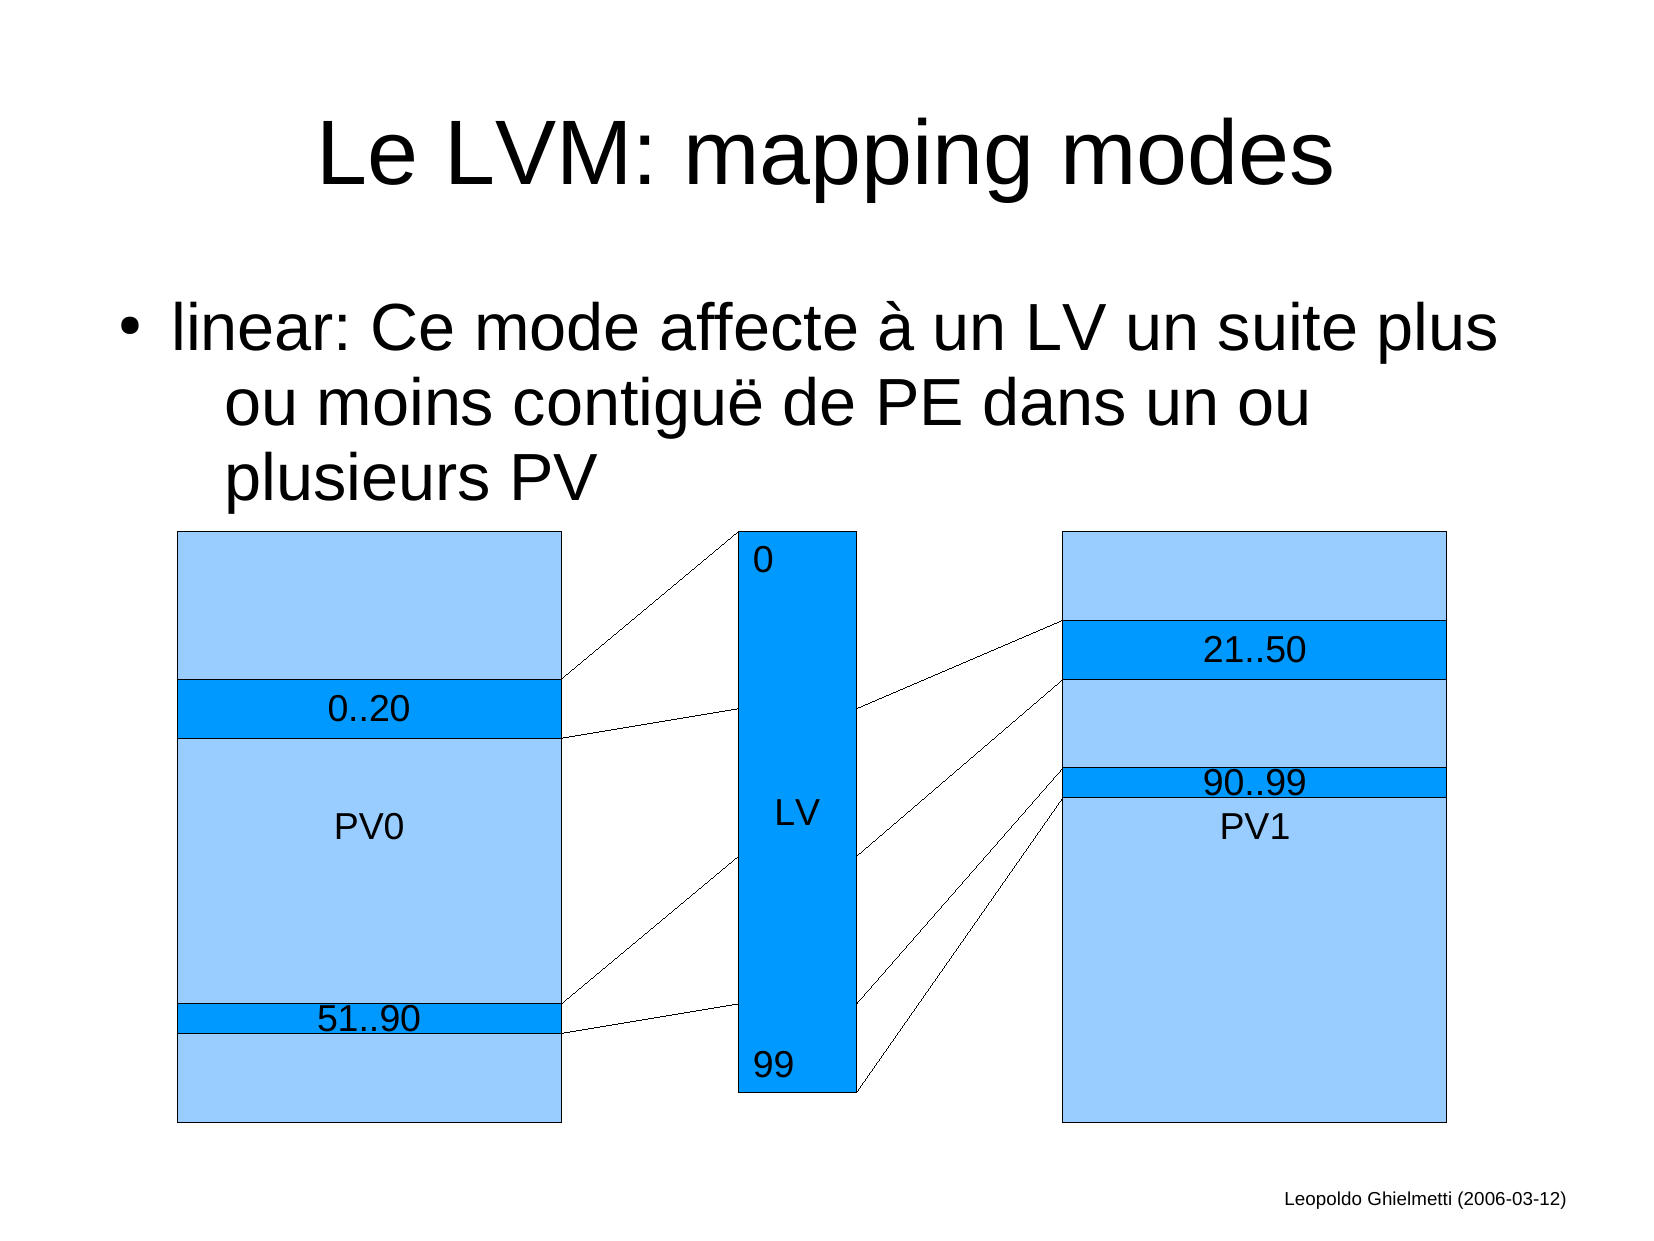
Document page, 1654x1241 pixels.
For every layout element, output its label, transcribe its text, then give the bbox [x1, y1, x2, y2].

title Le LVM: mapping modes [82, 49, 1571, 257]
text_box PV1 [1062, 531, 1447, 620]
text_box 51..90 [177, 1003, 562, 1034]
list linear: Ce mode affecte à un LV un suite plus ou moins contiguë de PE dans un ou plusieurs PV [82, 290, 1571, 1109]
text_box 0..20 [177, 679, 562, 739]
text_box Leopoldo Ghielmetti (2006-03-12) [1269, 1181, 1595, 1217]
text_box PV0 [177, 1034, 562, 1123]
text_box PV1 [1062, 798, 1447, 1123]
text_box PV0 [177, 739, 562, 1003]
text_box PV0 [177, 531, 562, 679]
text_box 21..50 [1062, 620, 1447, 680]
text_box 99 [738, 1035, 857, 1093]
text_box 0 [738, 531, 857, 589]
text_box 90..99 [1062, 767, 1447, 798]
text_box PV1 [1062, 680, 1447, 767]
text_box LV [738, 589, 857, 1035]
